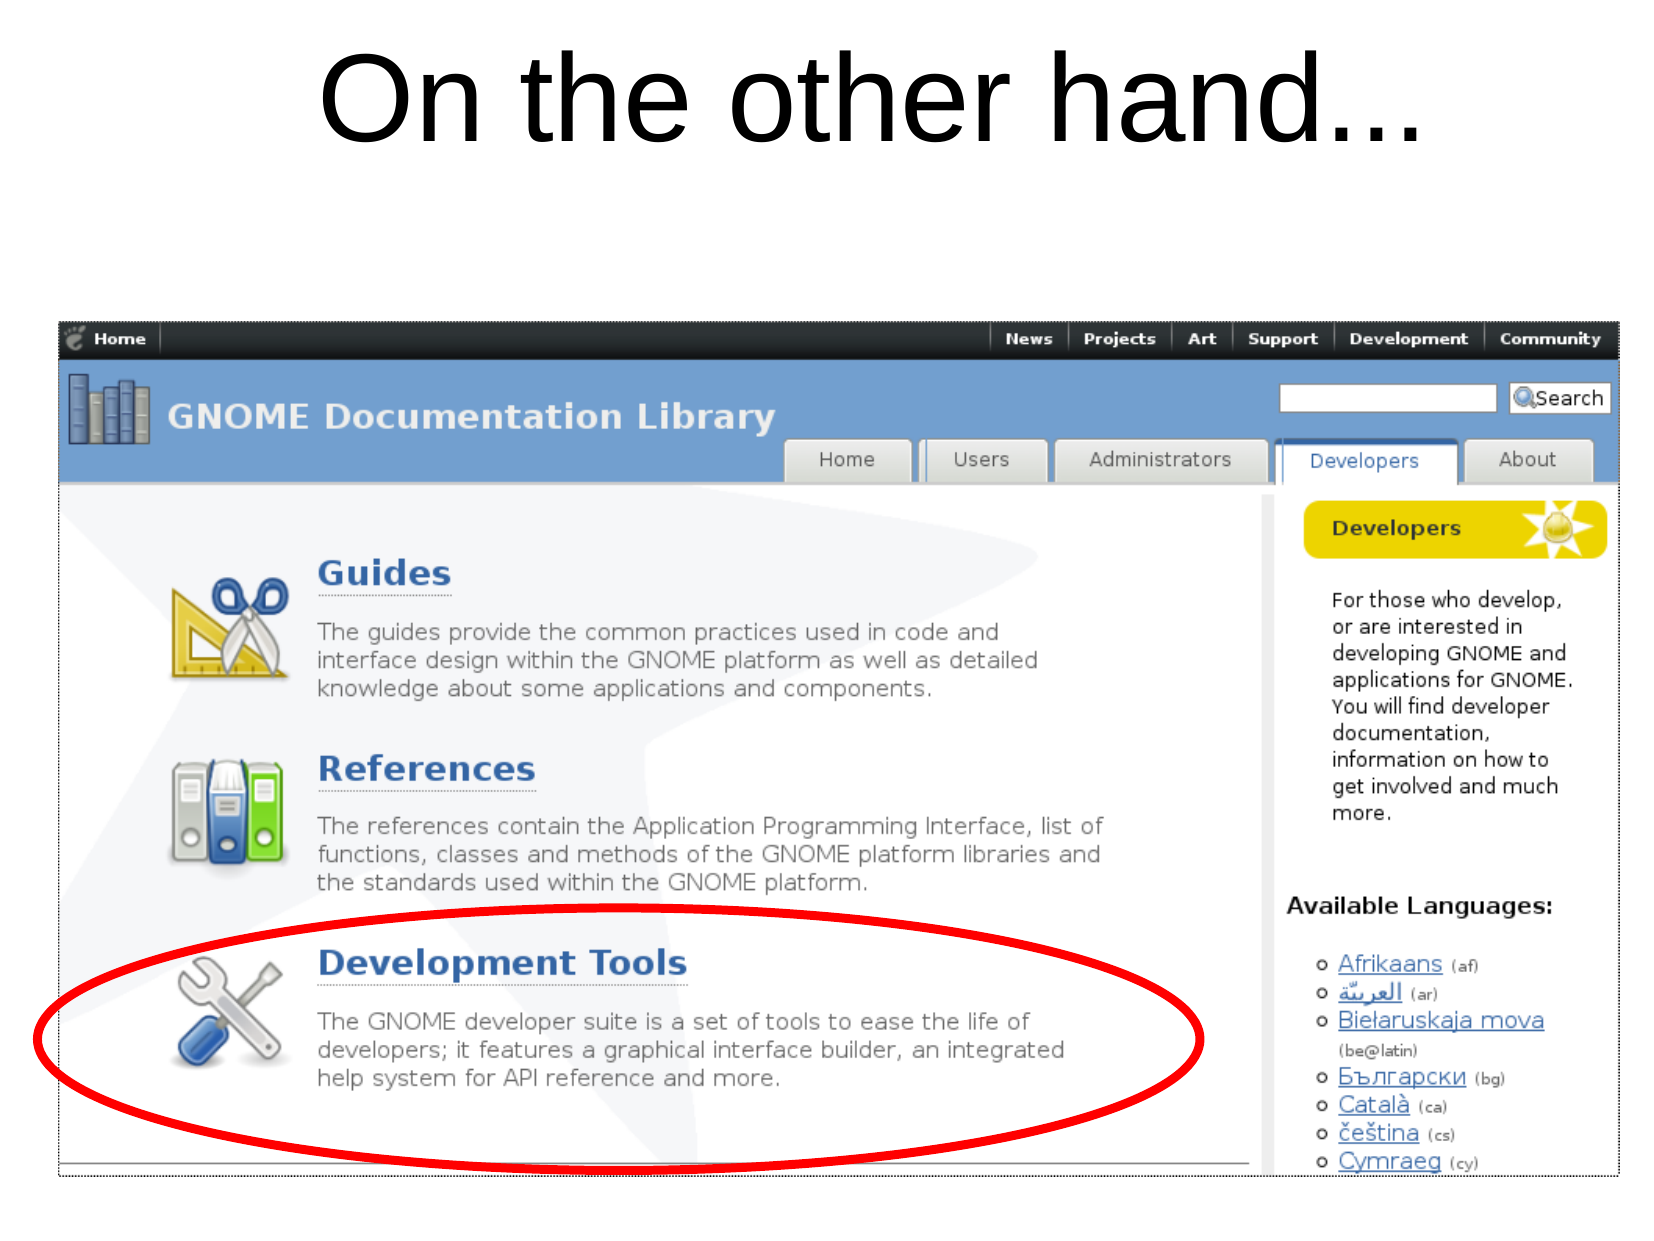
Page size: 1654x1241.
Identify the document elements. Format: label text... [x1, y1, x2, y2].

text_box On the other hand... [298, 16, 1450, 180]
picture [58, 913, 1195, 1165]
picture [58, 321, 1620, 1177]
